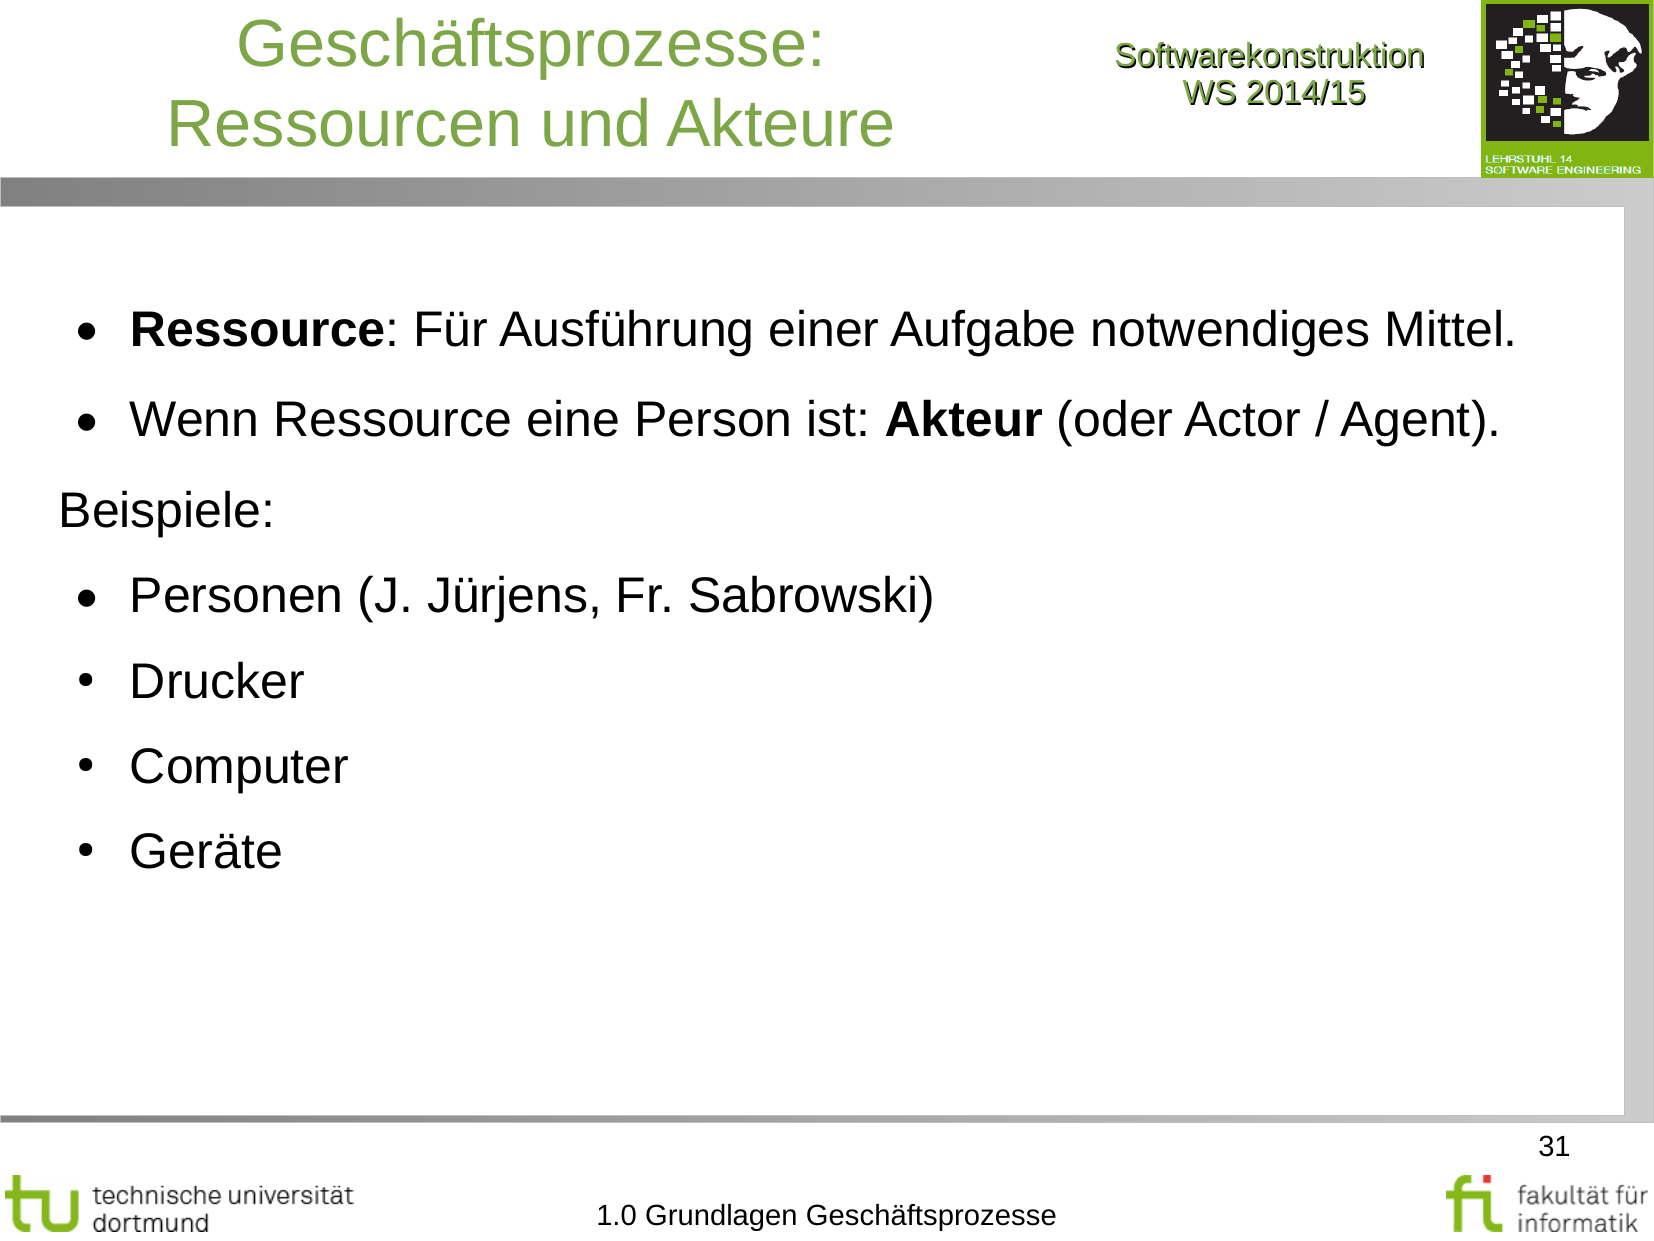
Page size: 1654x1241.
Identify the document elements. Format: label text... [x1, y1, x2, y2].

list Ressource: Für Ausführung einer Aufgabe notwendiges Mittel. Wenn Ressource eine Person ist: Akteur (oder Actor / Agent). Beispiele: Personen (J. Jürjens, Fr. Sabrowski) Drucker Computer Geräte [59, 295, 1595, 908]
picture [5, 1175, 354, 1232]
picture [1446, 1175, 1648, 1232]
title Geschäftsprozesse: Ressourcen und Akteure [0, 0, 1063, 178]
picture [1481, 0, 1654, 178]
